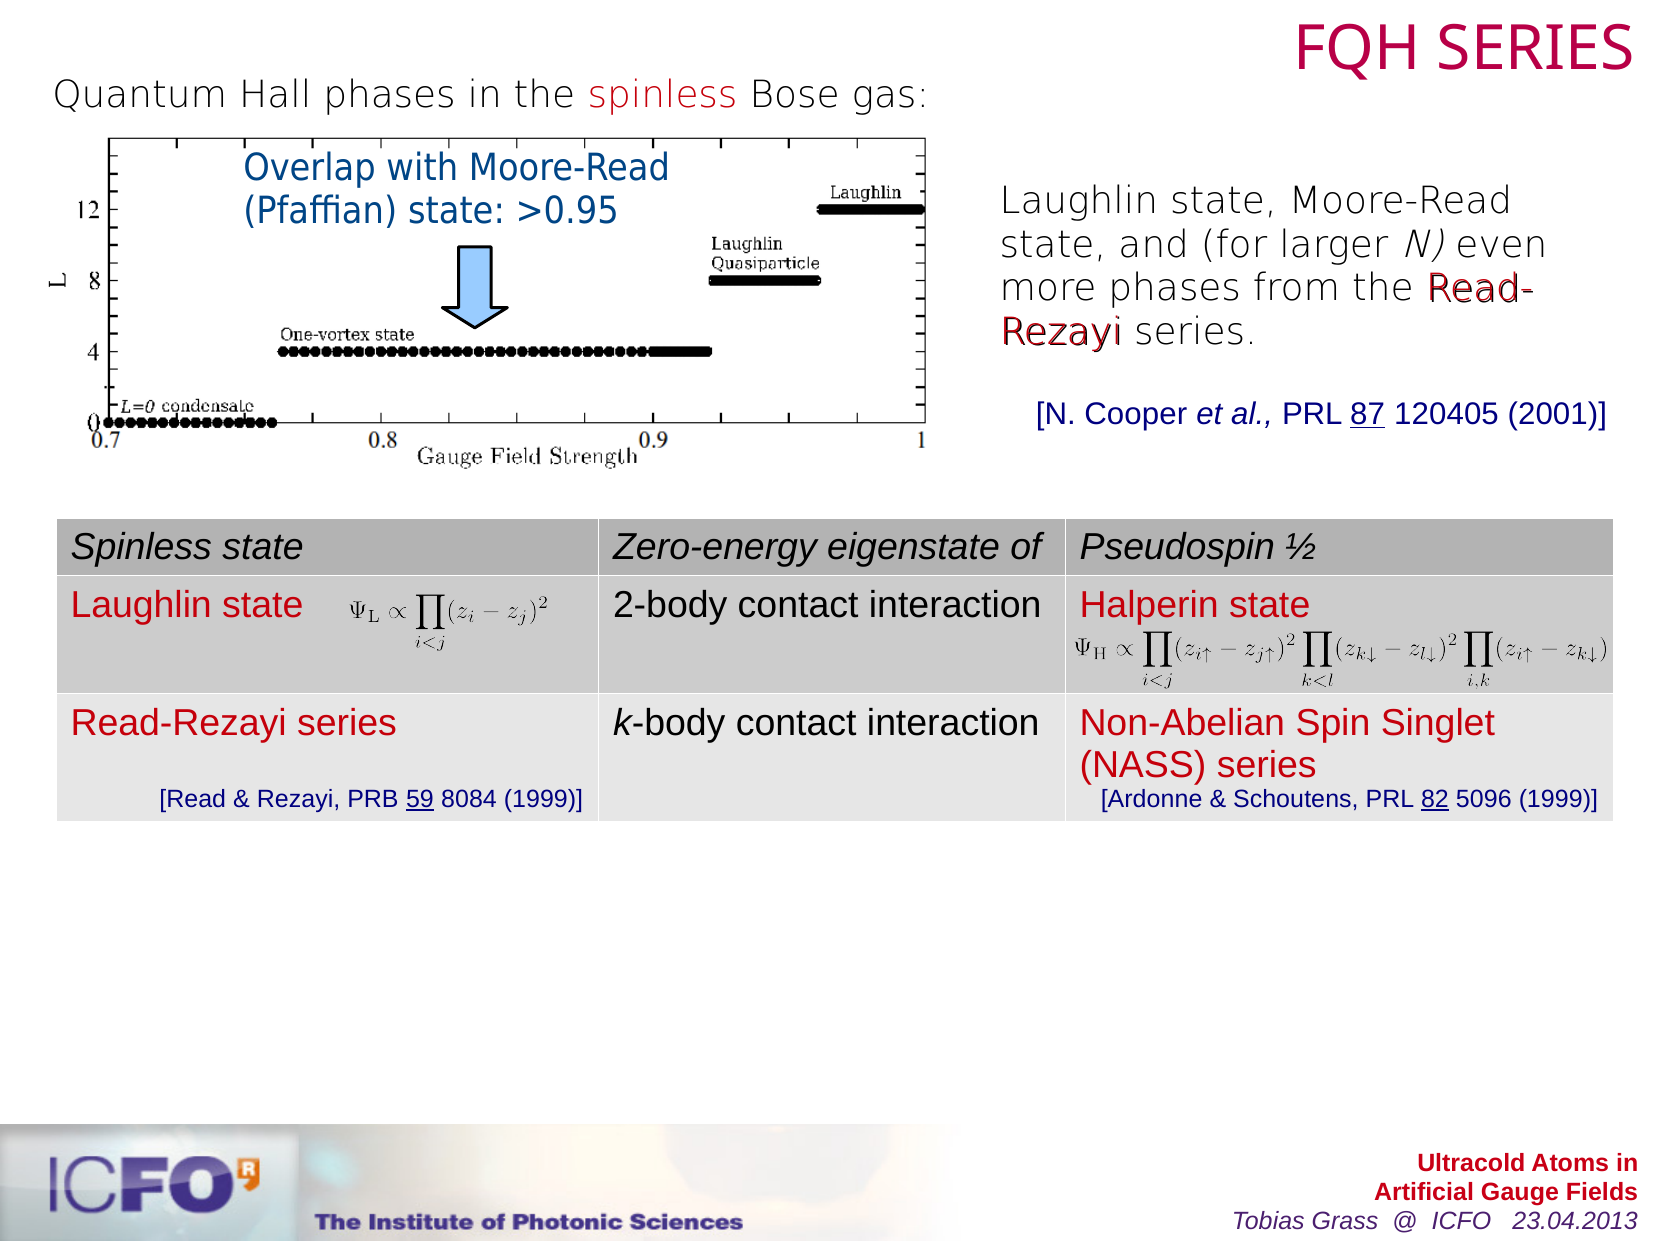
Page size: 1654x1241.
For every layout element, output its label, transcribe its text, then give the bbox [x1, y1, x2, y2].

text_box Quantum Hall phases in the spinless Bose gas: [37, 65, 1651, 124]
picture [40, 132, 938, 470]
table_cell Read-Rezayi series [Read & Rezayi, PRB 59 8084 (1999)] [57, 694, 598, 821]
text_box Laughlin state, Moore-Read state, and (for larger N) even more phases from the Read-Rezayi series. [N. Cooper et al., PRL 87 120405 (2001)] [984, 171, 1623, 439]
table_cell 2-body contact interaction [599, 576, 1065, 693]
table_header Pseudospin ½ [1066, 519, 1613, 575]
table_header Spinless state [57, 519, 598, 575]
text_box FQH SERIES [0, 0, 1651, 99]
table_cell Non-Abelian Spin Singlet (NASS) series [Ardonne & Schoutens, PRL 82 5096 (1999)] [1066, 694, 1613, 821]
picture [0, 1124, 976, 1241]
text_box Overlap with Moore-Read (Pfaffian) state: >0.95 [227, 136, 790, 242]
picture [349, 594, 547, 651]
table_header Zero-energy eigenstate of [599, 519, 1065, 575]
table_cell Halperin state [1066, 576, 1613, 693]
table_cell k-body contact interaction [599, 694, 1065, 821]
table_cell Laughlin state [57, 576, 598, 693]
text_box [442, 246, 508, 328]
picture [1074, 631, 1606, 689]
text_box Ultracold Atoms in Artificial Gauge Fields Tobias Grass @ ICFO 23.04.2013 [712, 1138, 1654, 1241]
